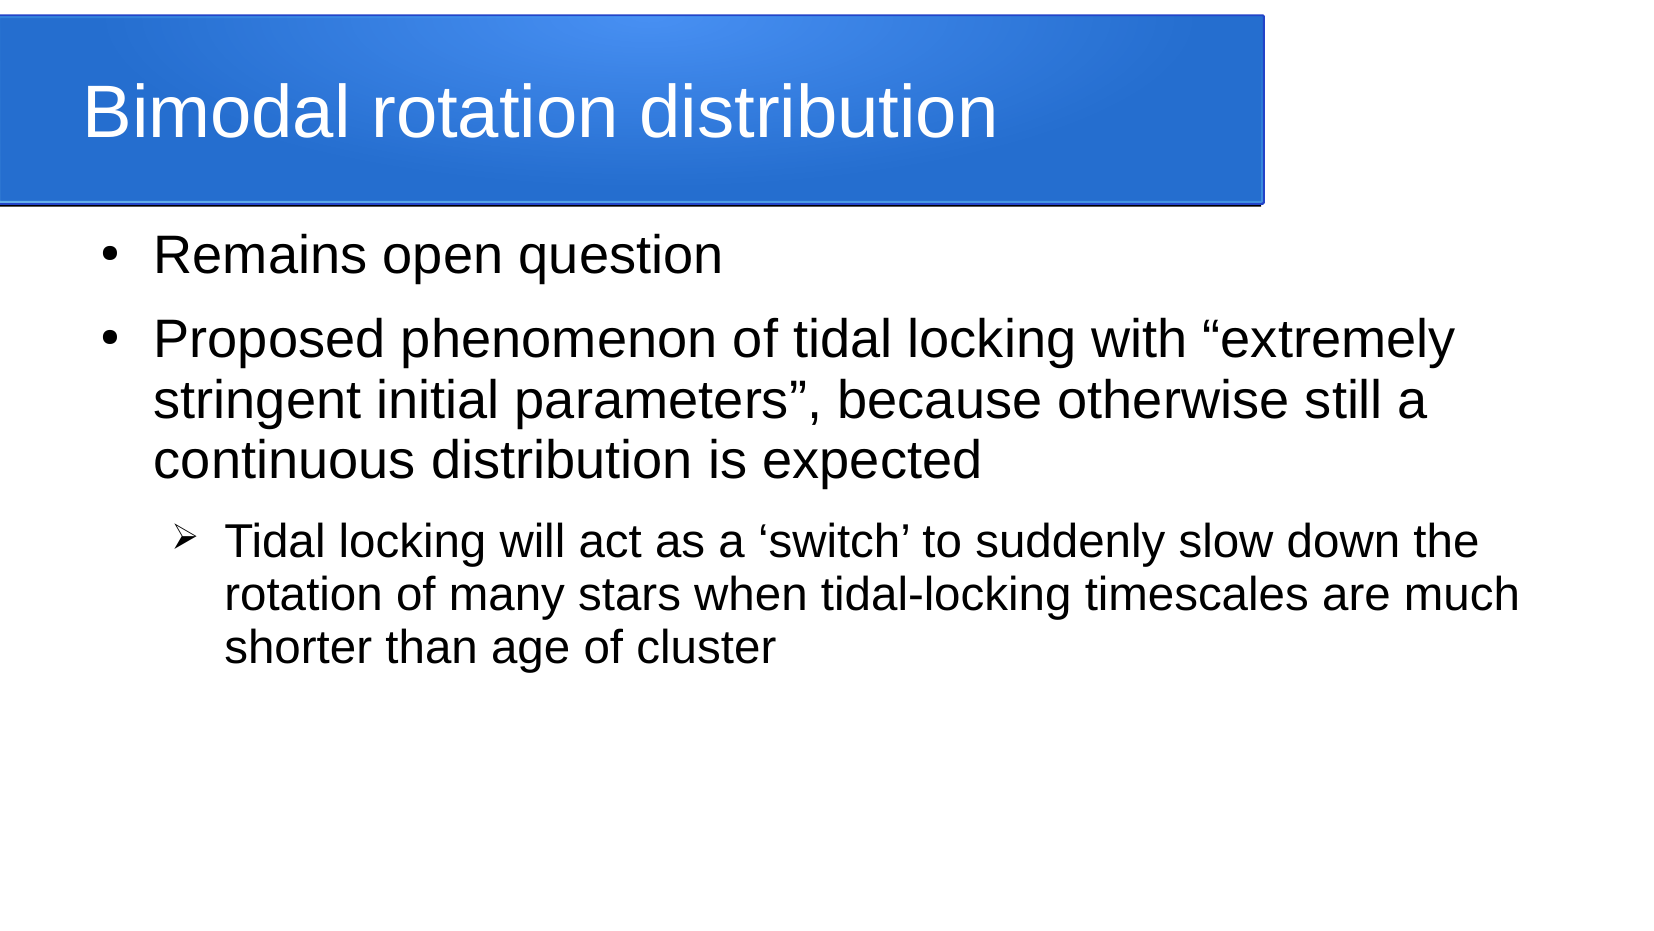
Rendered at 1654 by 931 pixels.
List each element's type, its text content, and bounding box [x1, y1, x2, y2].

title Bimodal rotation distribution [82, 35, 1235, 189]
list Remains open question Proposed phenomenon of tidal locking with “extremely stringent initial parameters”, because otherwise still a continuous distribution is expected Tidal locking will act as a ‘switch’ to suddenly slow down the rotation of many stars when tidal-locking timescales are much shorter than age of cluster [82, 224, 1571, 764]
